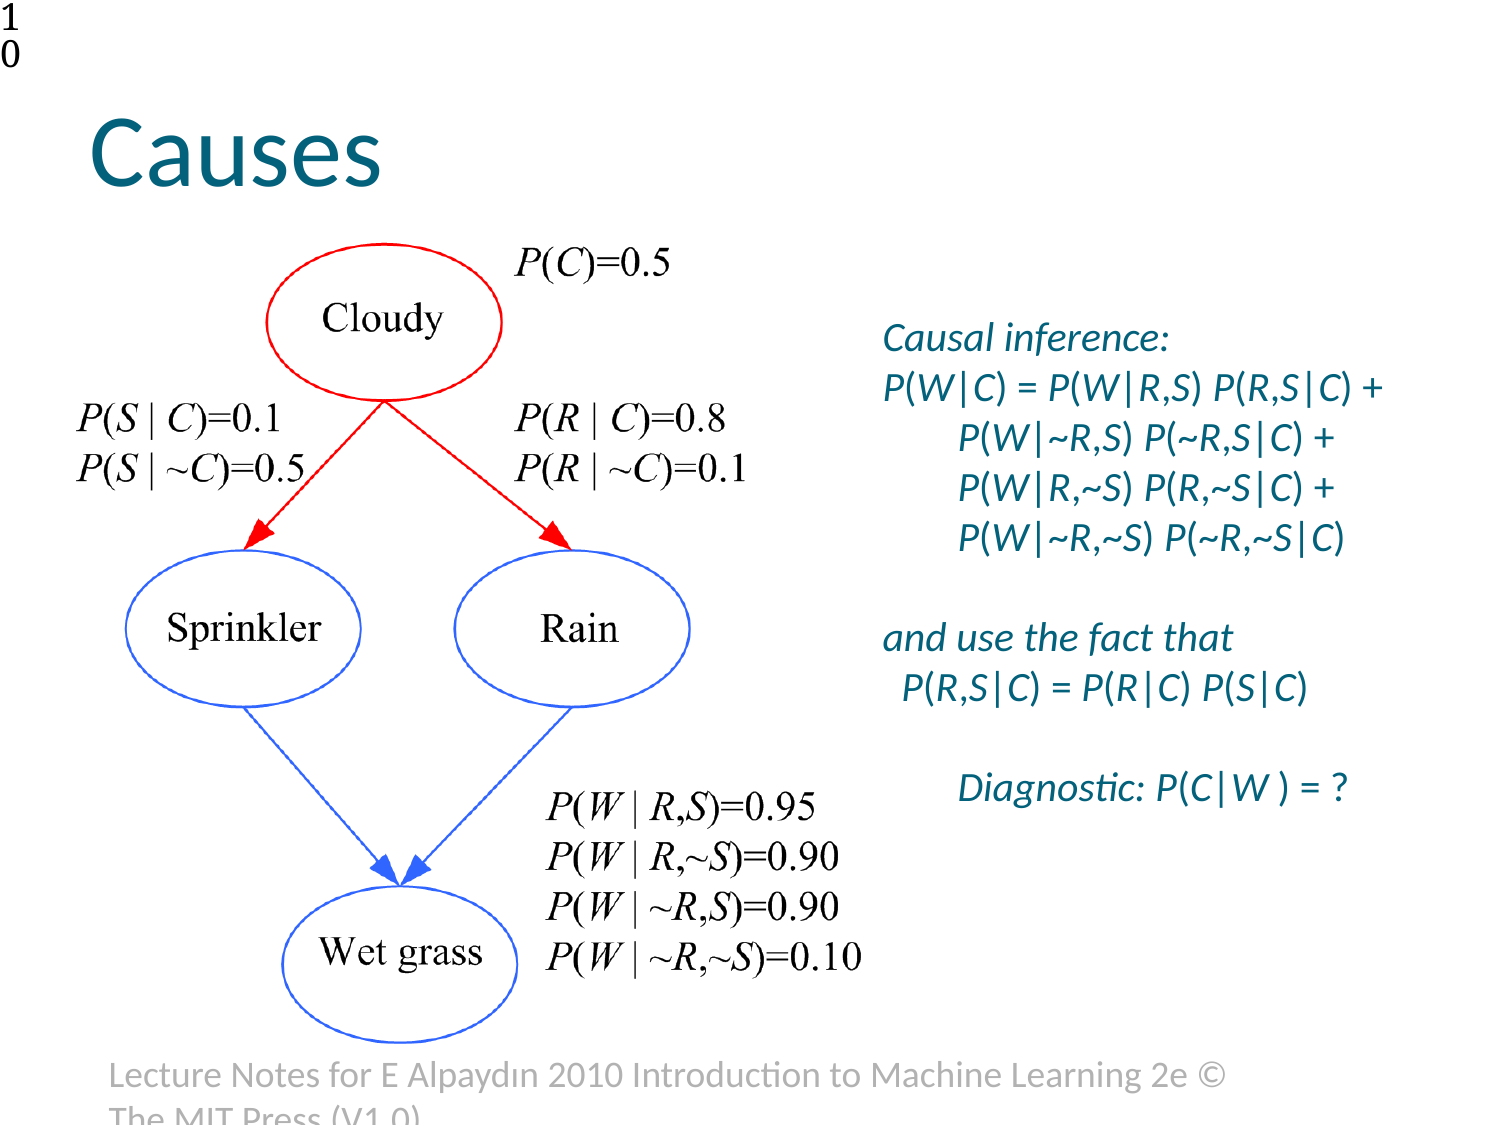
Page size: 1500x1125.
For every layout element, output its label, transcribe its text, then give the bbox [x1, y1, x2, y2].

text_box Causal inference: P(W|C) = P(W|R,S) P(R,S|C) + P(W|~R,S) P(~R,S|C) + P(W|R,~S) P(R,~S|C) + P(W|~R,~S) P(~R,~S|C) and use the fact that P(R,S|C) = P(R|C) P(S|C) Diagnostic: P(C|W ) = ? [867, 302, 1399, 818]
footer Lecture Notes for E Alpaydın 2010 Introduction to Machine Learning 2e © The MIT Press (V1.0) [93, 1042, 1254, 1103]
text_box Causes [74, 74, 1425, 300]
picture [76, 300, 863, 1044]
